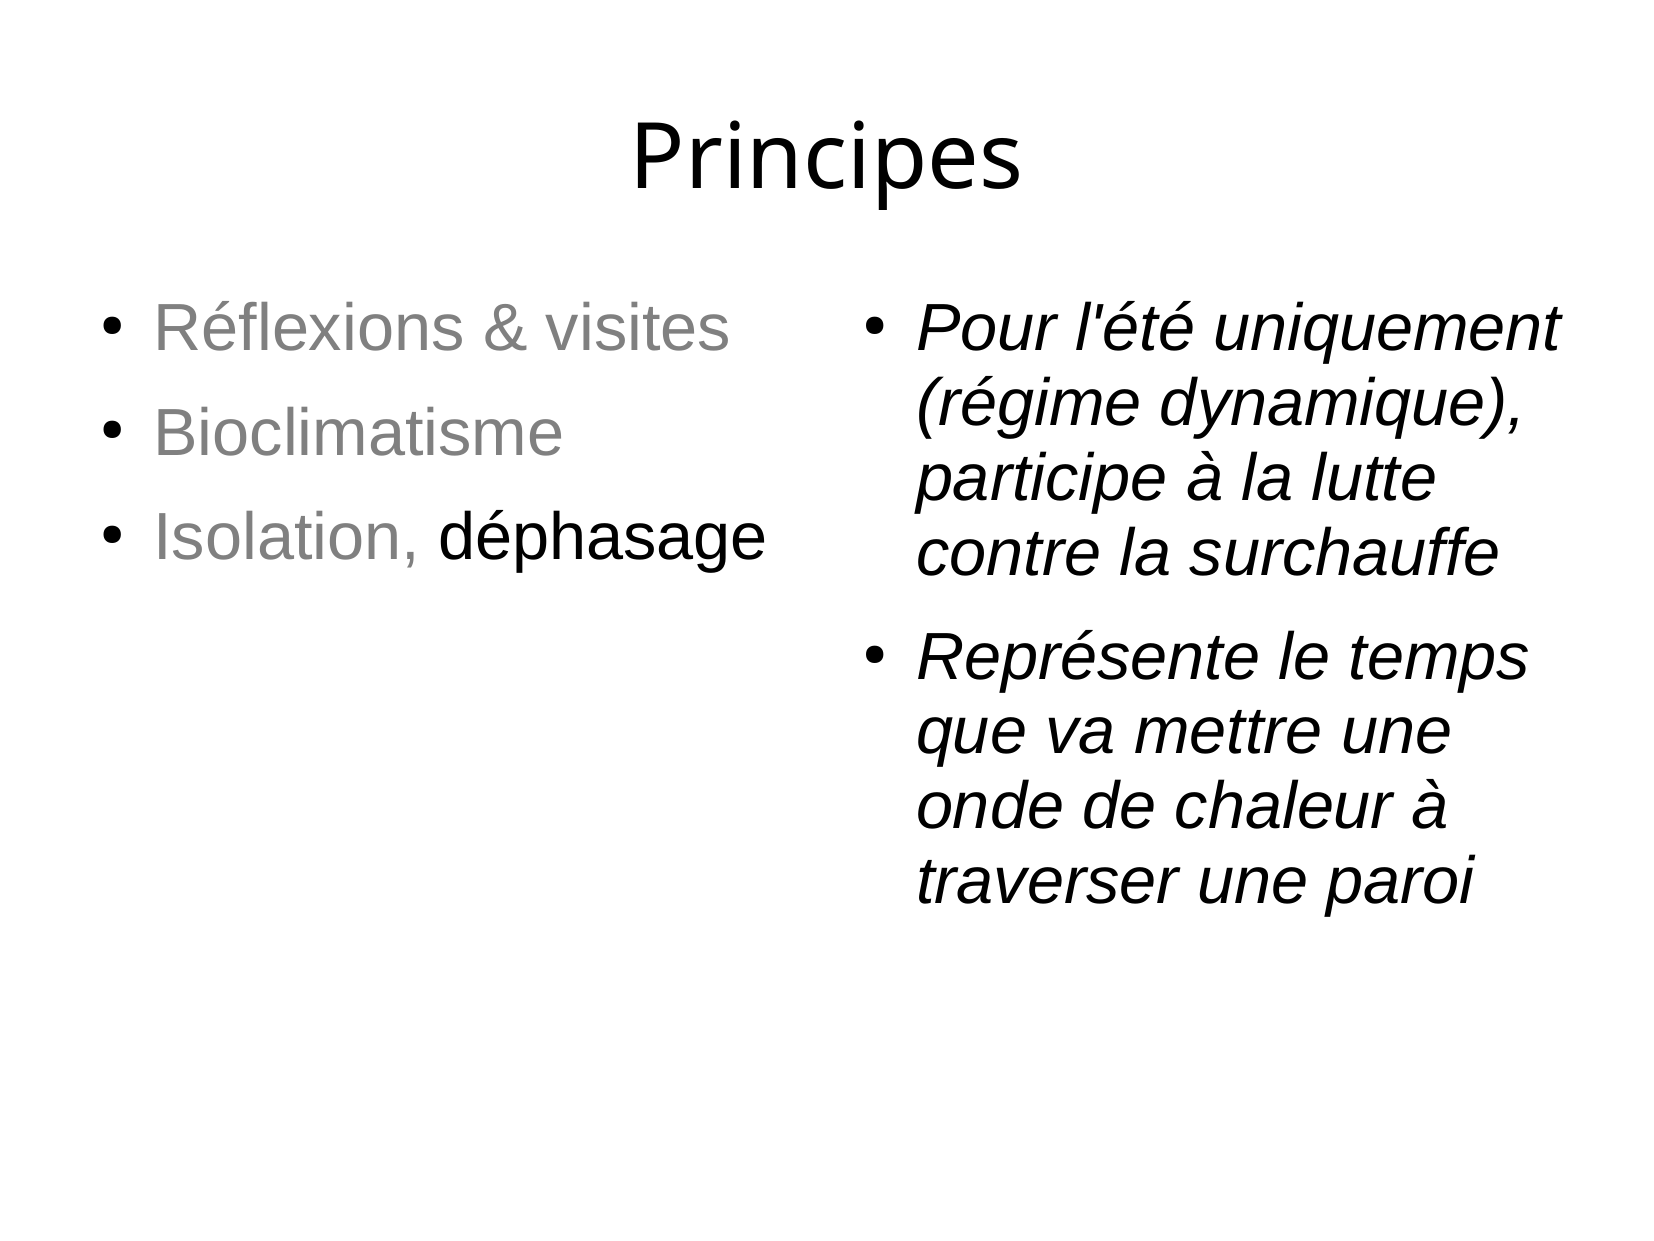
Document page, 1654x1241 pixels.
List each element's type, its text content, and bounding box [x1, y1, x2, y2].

list Pour l'été uniquement (régime dynamique), participe à la lutte contre la surchauffe Représente le temps que va mettre une onde de chaleur à traverser une paroi [845, 290, 1572, 1010]
list Réflexions & visites Bioclimatisme Isolation, déphasage [82, 290, 809, 1010]
title Principes [82, 49, 1571, 257]
